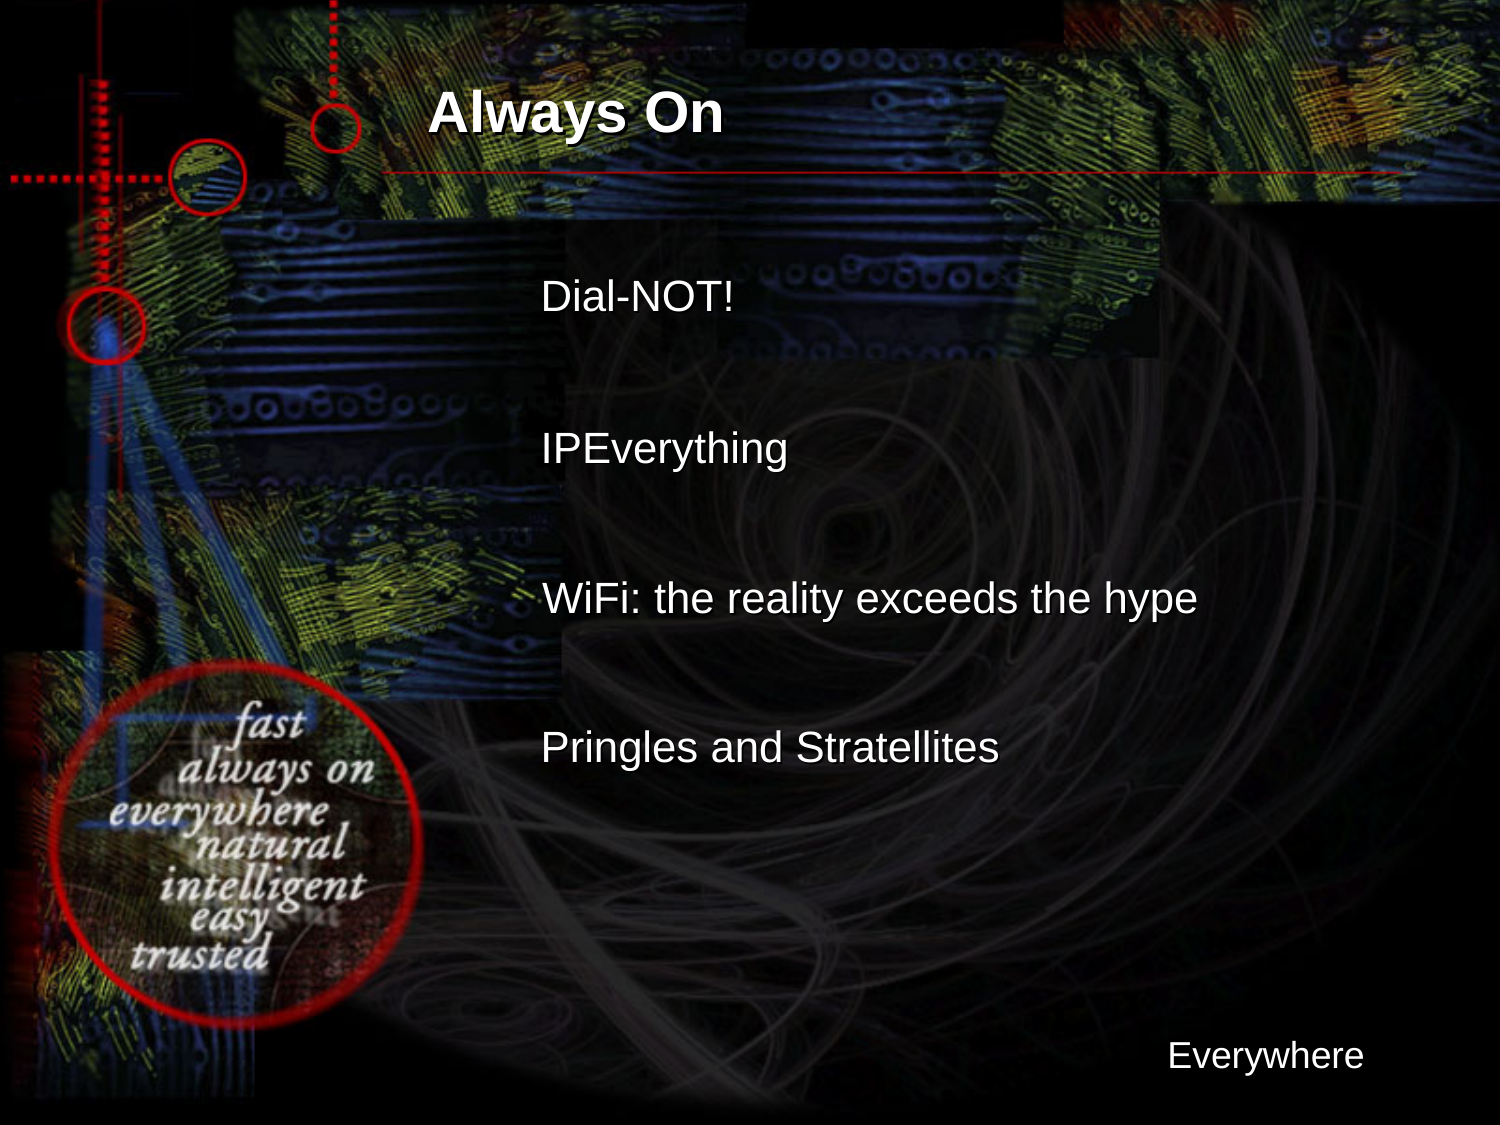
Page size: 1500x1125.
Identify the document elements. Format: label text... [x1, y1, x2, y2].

list Dial-NOT! [525, 260, 1315, 338]
list Pringles and Stratellites [525, 711, 1315, 789]
text_box [1119, 1034, 1456, 1091]
list IPEverything [525, 412, 1315, 490]
text_box Everywhere [1167, 1031, 1475, 1074]
picture [0, 0, 1500, 1125]
list WiFi: the reality exceeds the hype [527, 563, 1463, 640]
title Always On [412, 45, 1450, 175]
